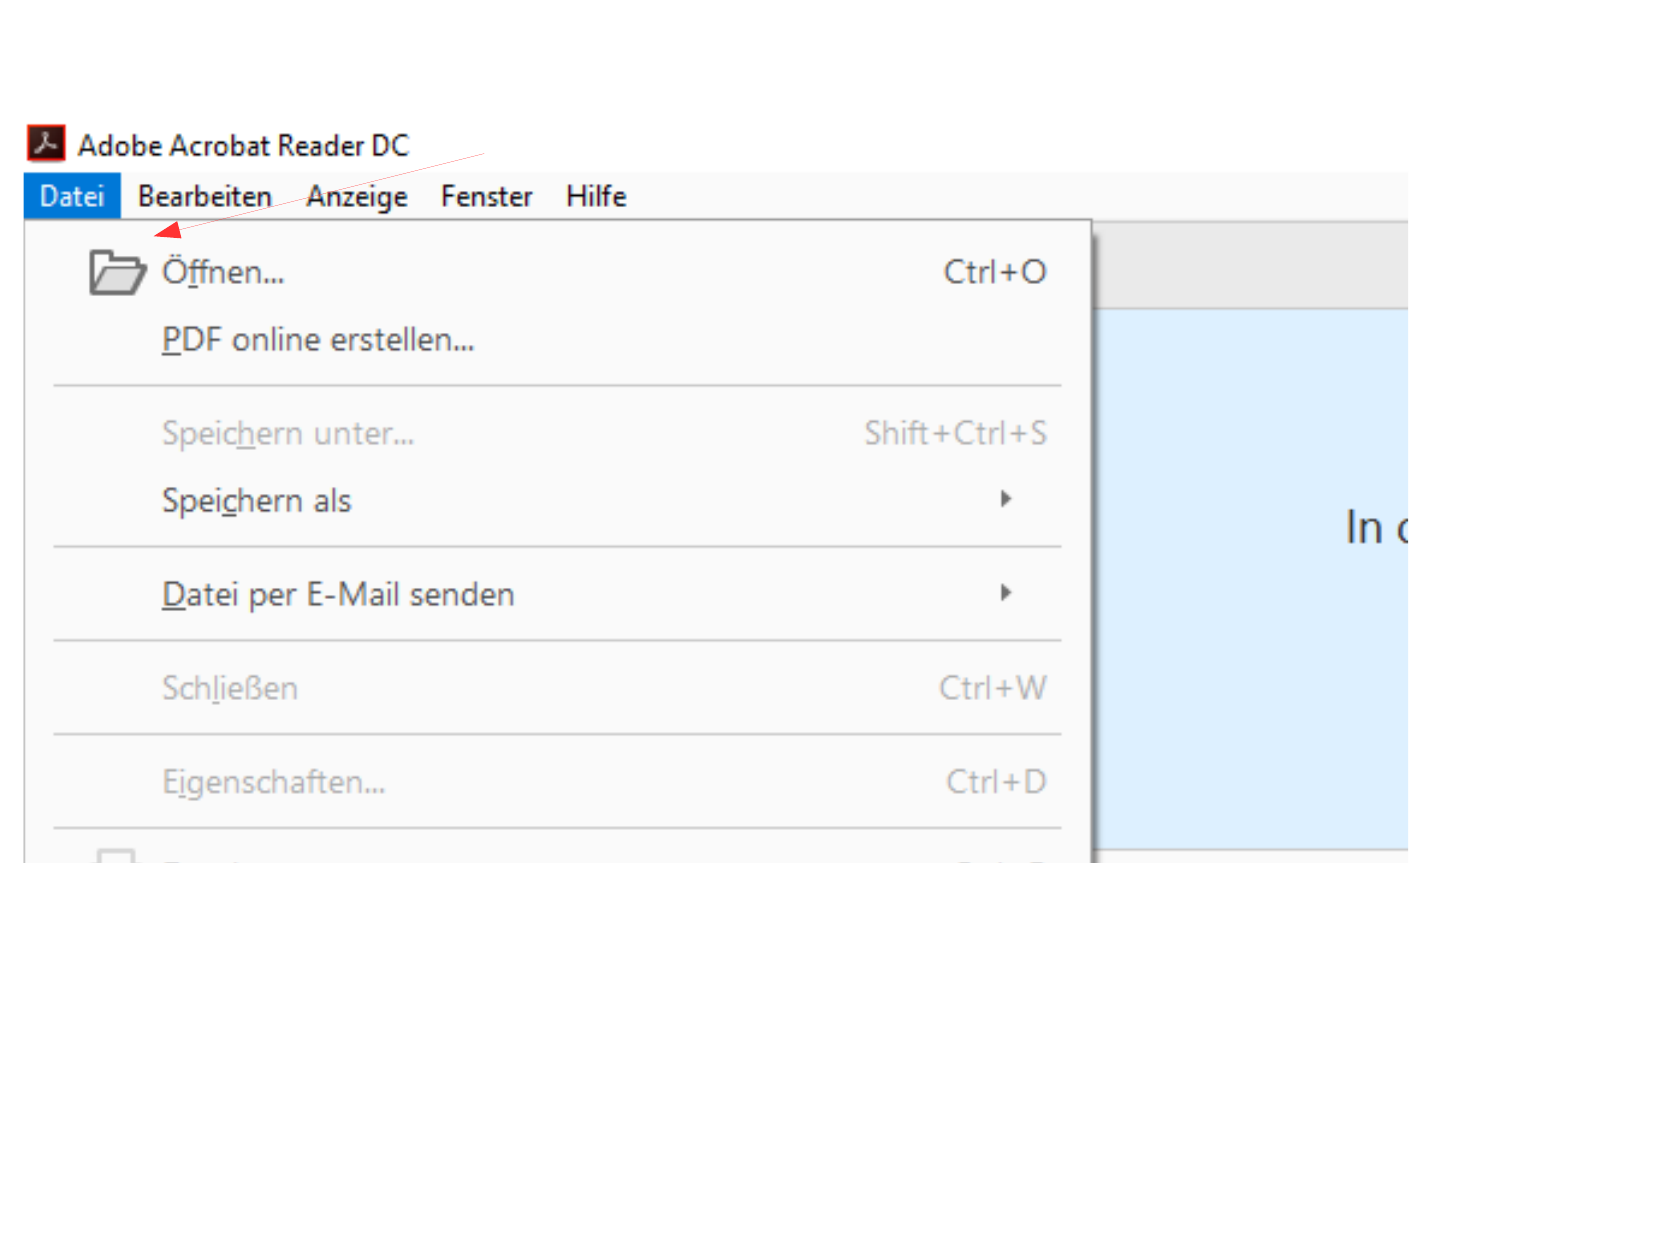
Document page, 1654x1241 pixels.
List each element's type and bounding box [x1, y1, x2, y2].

picture [23, 6, 1409, 863]
